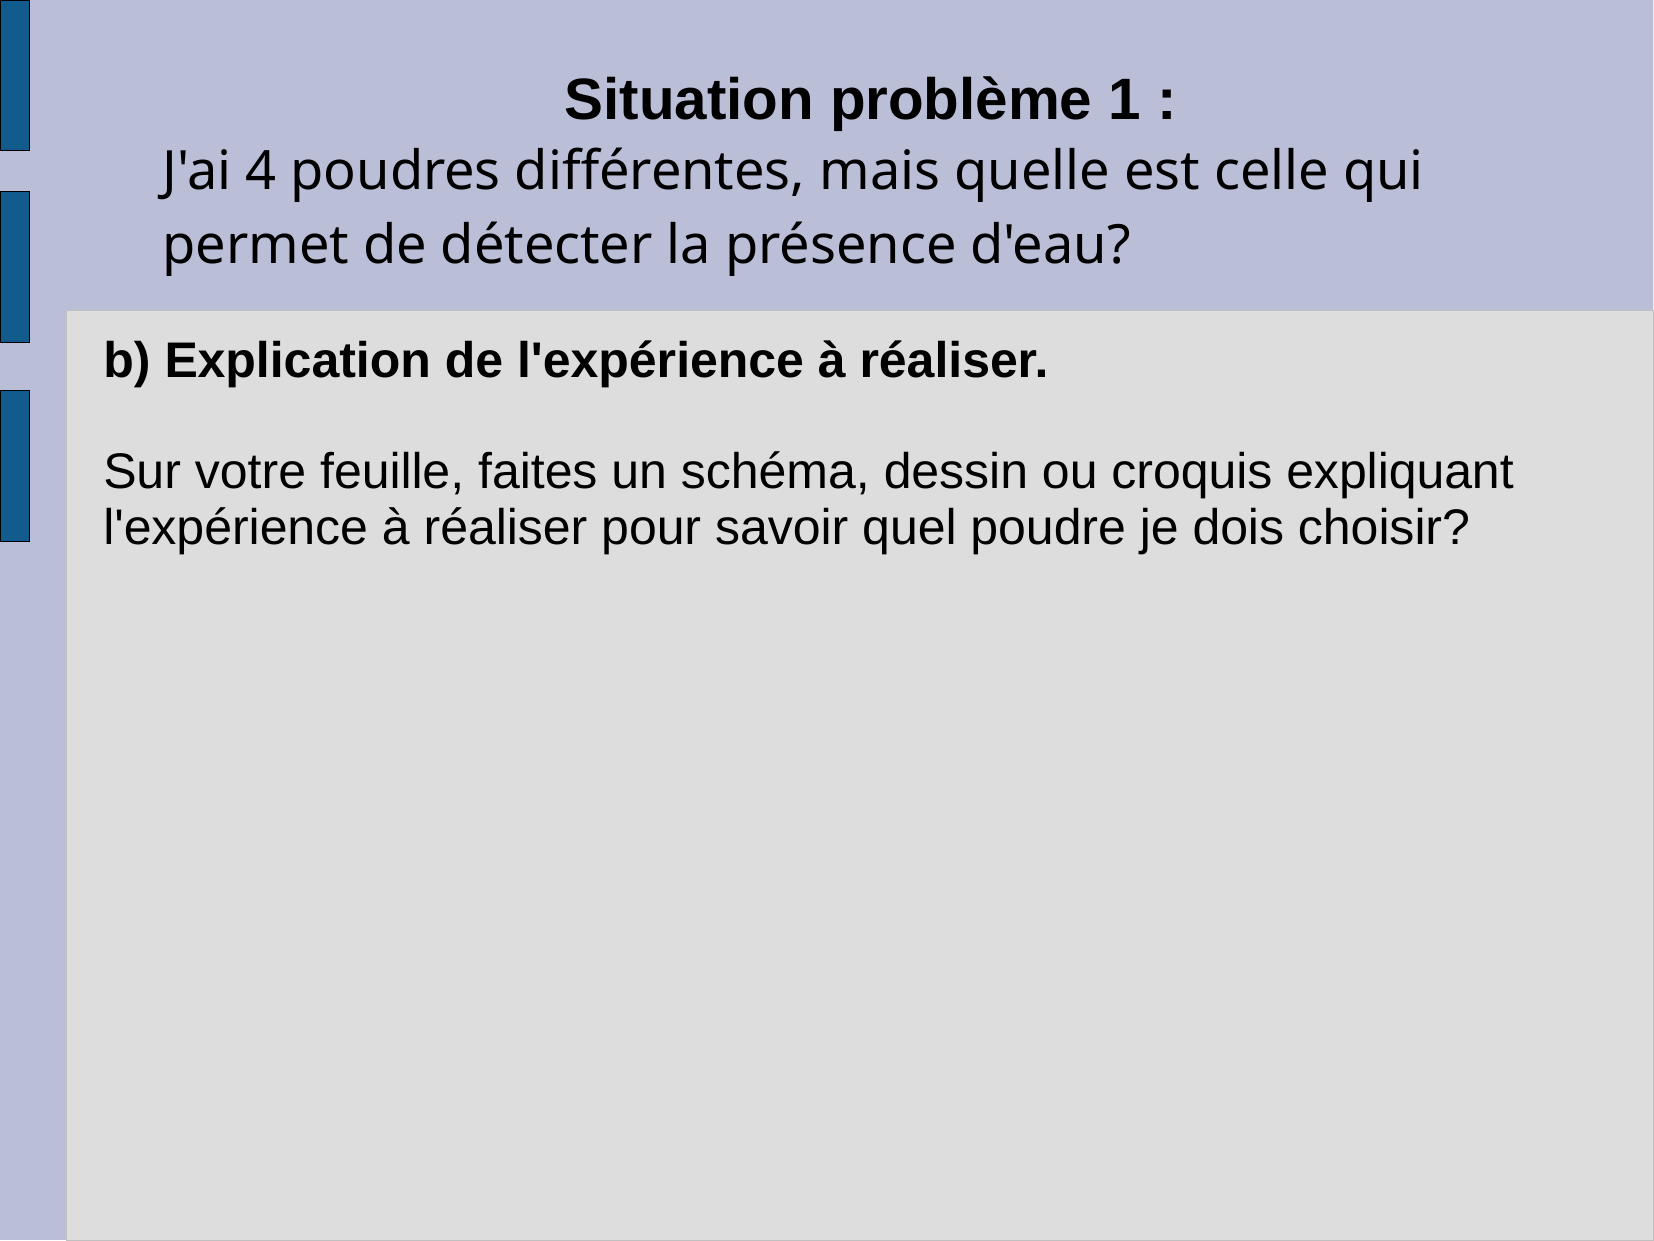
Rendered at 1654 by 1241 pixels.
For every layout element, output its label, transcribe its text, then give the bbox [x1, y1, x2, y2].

text_box Situation problème 1 : J'ai 4 poudres différentes, mais quelle est celle qui permet de détecter la présence d'eau? [147, 59, 1595, 292]
text_box b) Explication de l'expérience à réaliser. Sur votre feuille, faites un schéma, dessin ou croquis expliquant l'expérience à réaliser pour savoir quel poudre je dois choisir? [88, 324, 1595, 564]
